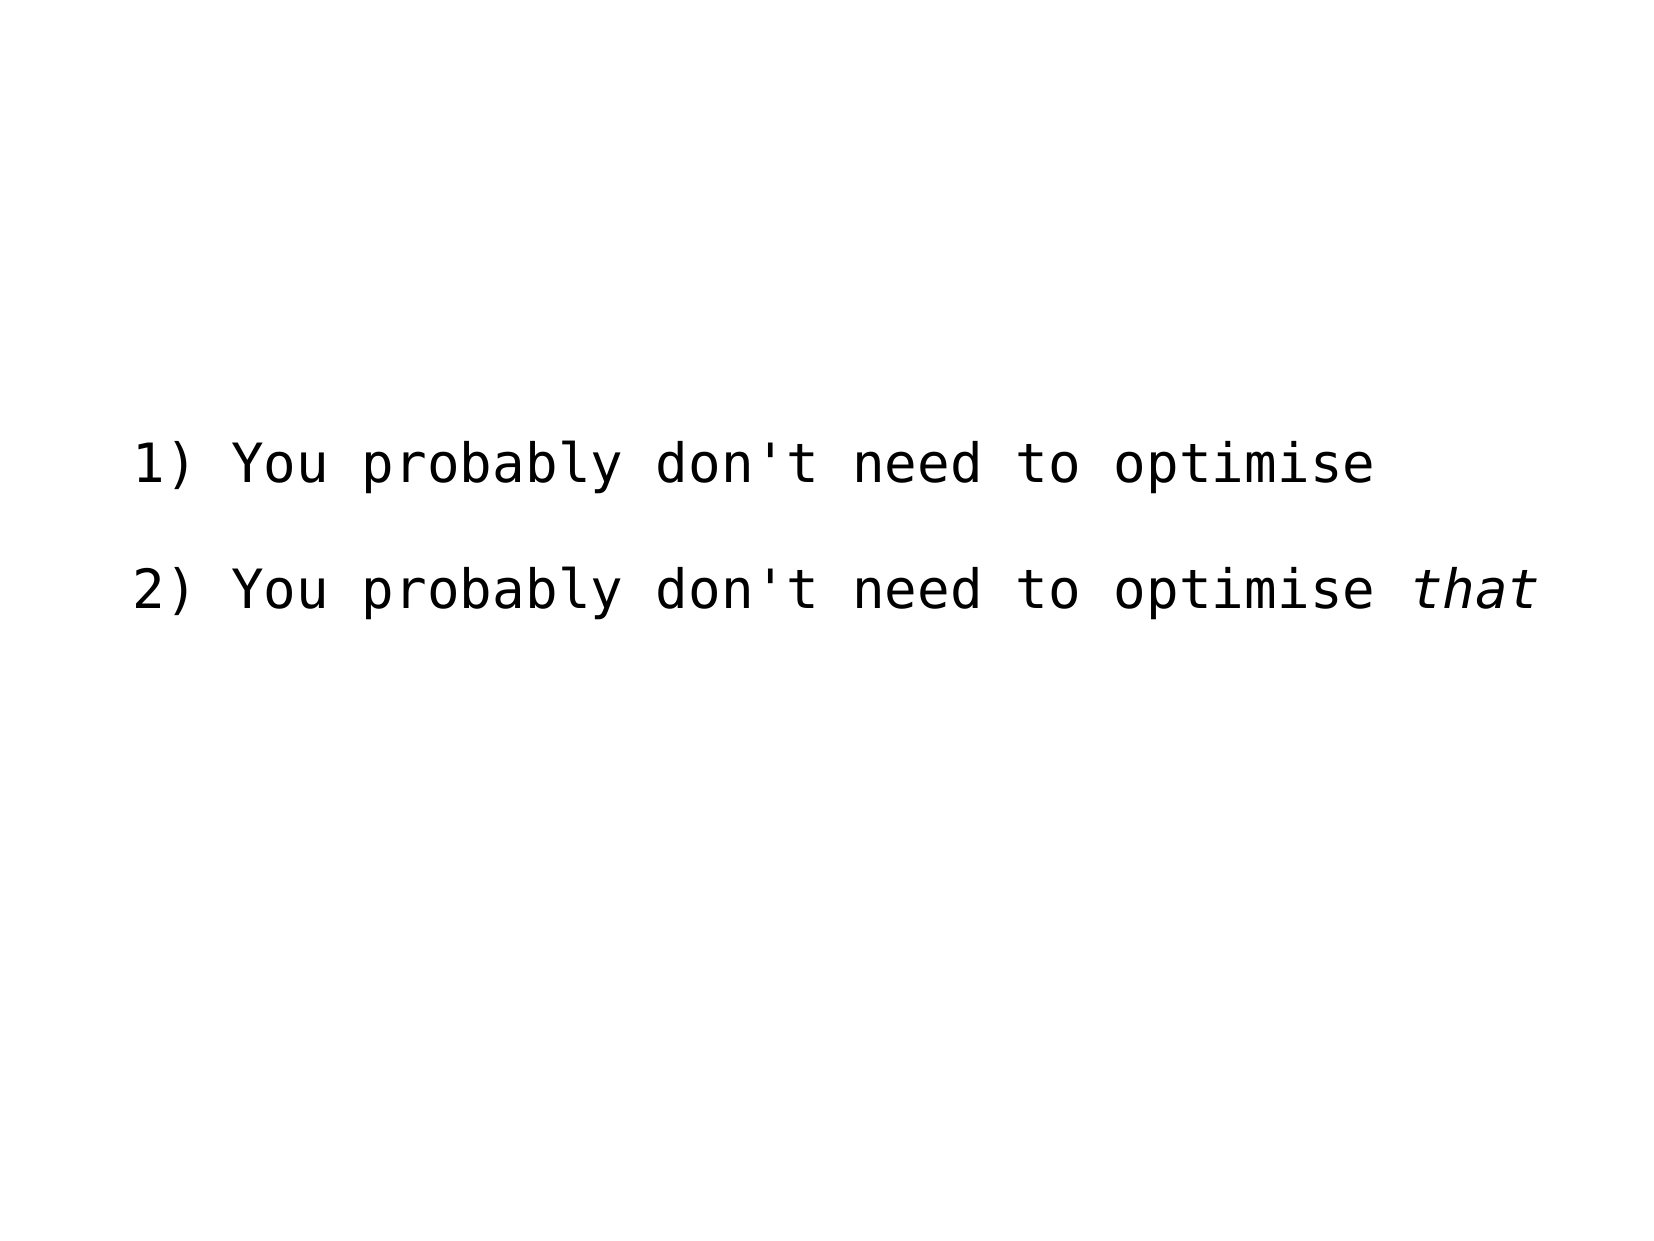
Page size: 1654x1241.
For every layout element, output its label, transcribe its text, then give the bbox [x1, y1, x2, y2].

text_box You probably don't need to optimise You probably don't need to optimise that [118, 177, 1565, 939]
